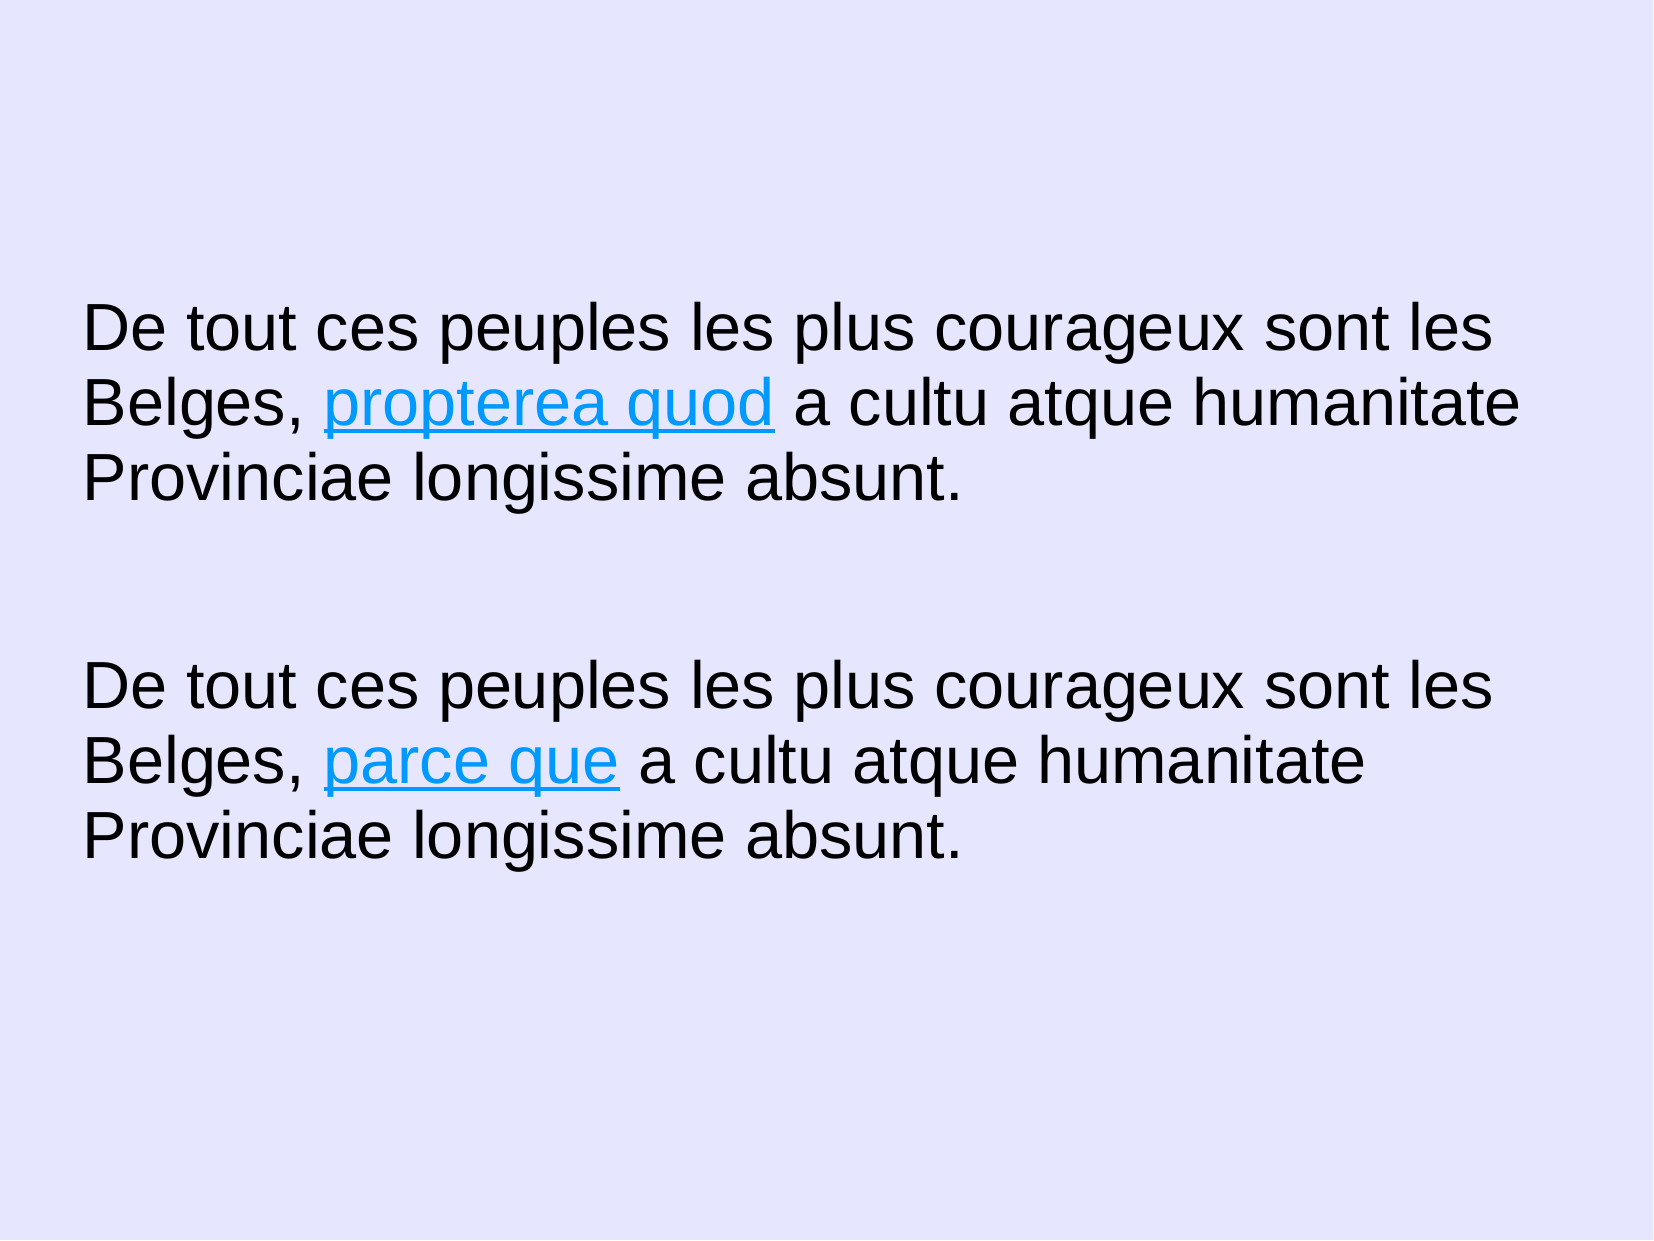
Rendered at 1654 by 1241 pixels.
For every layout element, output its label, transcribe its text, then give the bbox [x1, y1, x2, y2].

list De tout ces peuples les plus courageux sont les Belges, propterea quod a cultu atque humanitate Provinciae longissime absunt. De tout ces peuples les plus courageux sont les Belges, parce que a cultu atque humanitate Provinciae longissime absunt. [82, 290, 1571, 1109]
